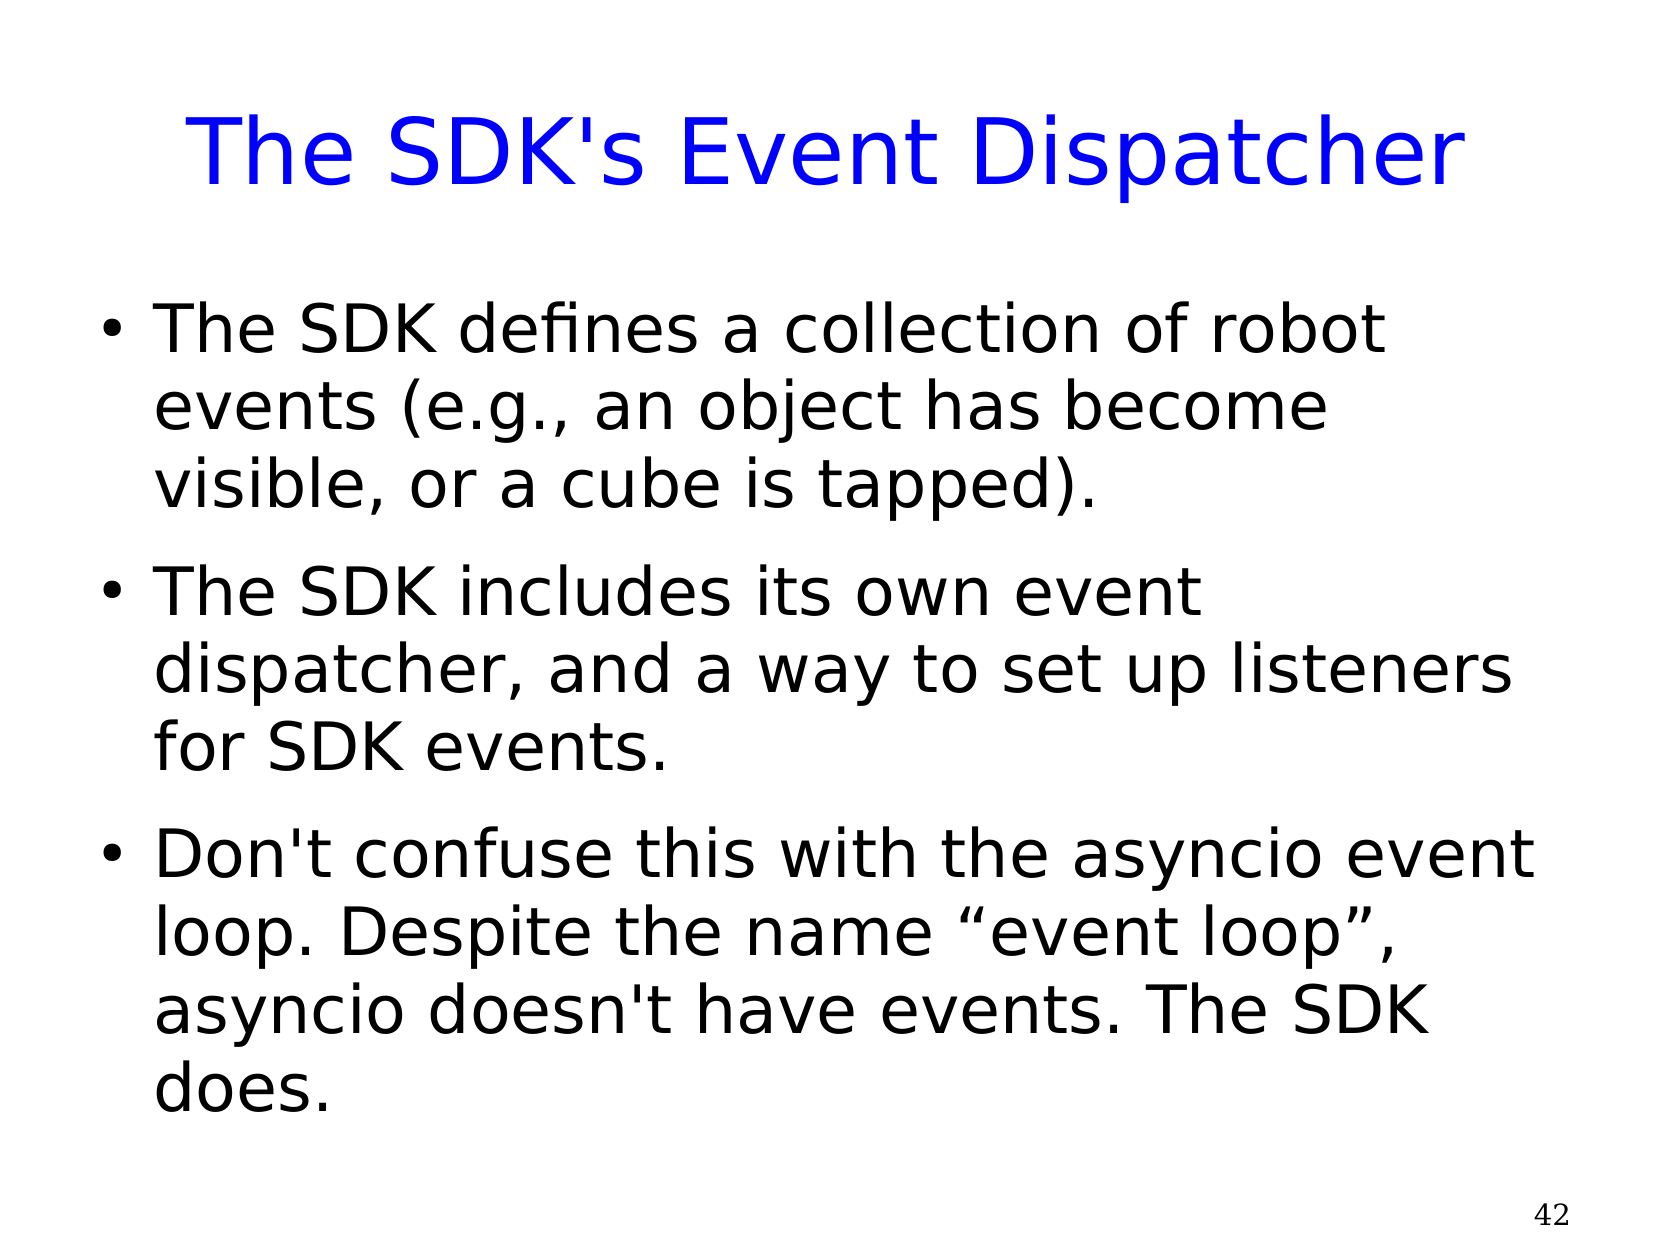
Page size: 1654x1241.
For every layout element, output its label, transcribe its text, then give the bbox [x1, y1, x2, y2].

title The SDK's Event Dispatcher [82, 49, 1571, 257]
list The SDK defines a collection of robot events (e.g., an object has become visible, or a cube is tapped). The SDK includes its own event dispatcher, and a way to set up listeners for SDK events. Don't confuse this with the asyncio event loop. Despite the name “event loop”, asyncio doesn't have events. The SDK does. [82, 290, 1571, 1128]
